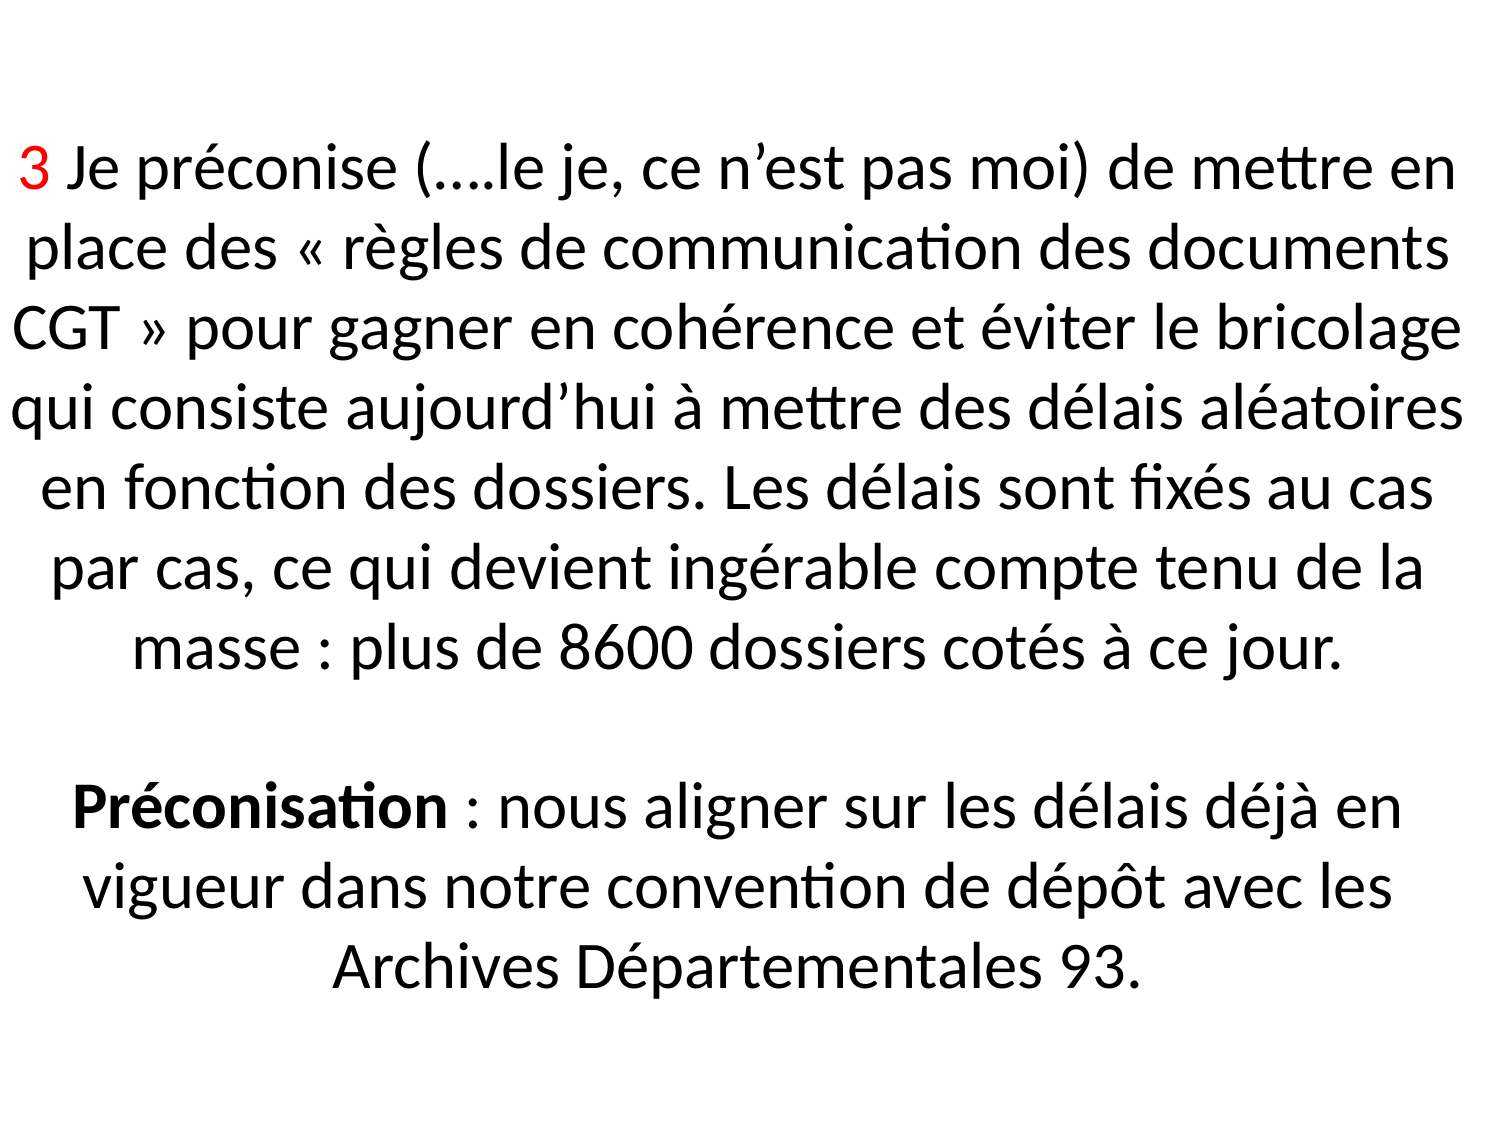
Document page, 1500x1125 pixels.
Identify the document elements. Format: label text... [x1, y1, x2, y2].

subtitle 3 Je préconise (….le je, ce n’est pas moi) de mettre en place des « règles de communication des documents CGT » pour gagner en cohérence et éviter le bricolage qui consiste aujourd’hui à mettre des délais aléatoires en fonction des dossiers. Les délais sont fixés au cas par cas, ce qui devient ingérable compte tenu de la masse : plus de 8600 dossiers cotés à ce jour. Préconisation : nous aligner sur les délais déjà en vigueur dans notre convention de dépôt avec les Archives Départementales 93. [0, 0, 1477, 1125]
